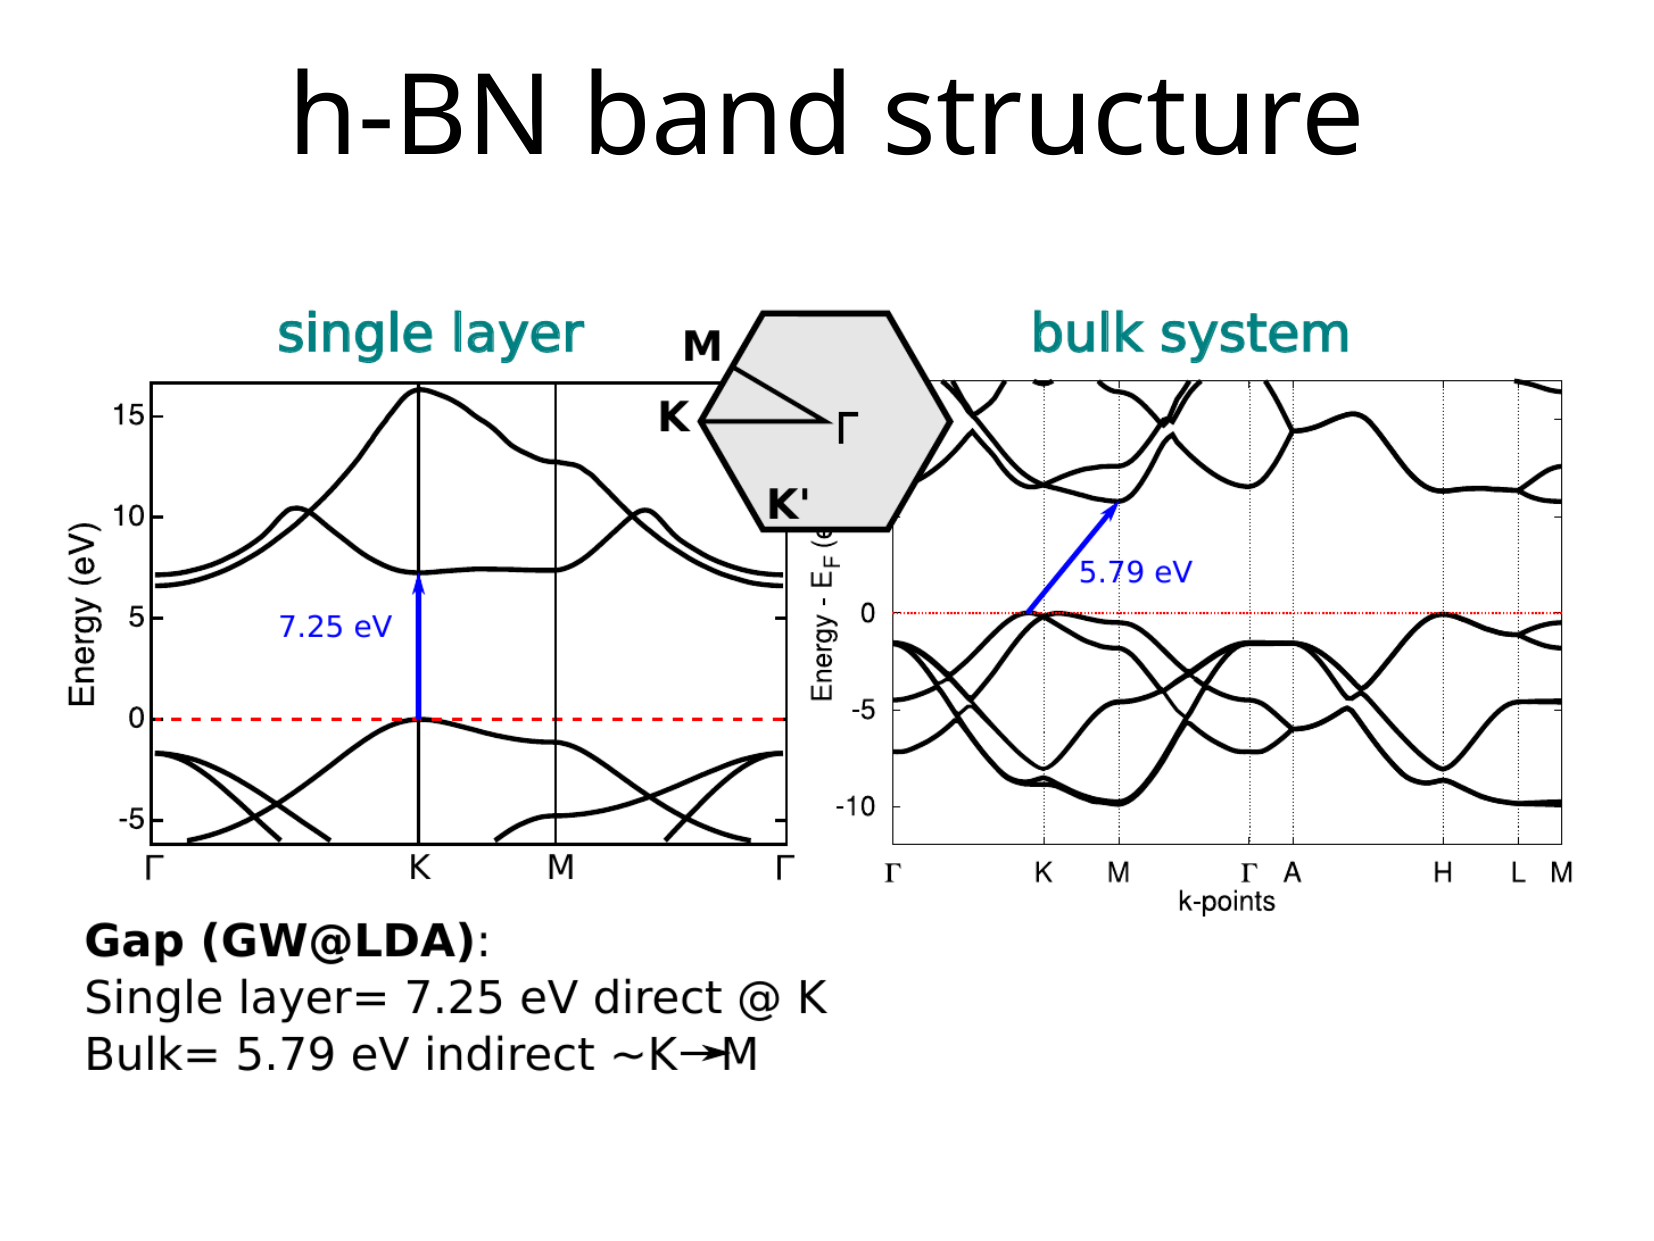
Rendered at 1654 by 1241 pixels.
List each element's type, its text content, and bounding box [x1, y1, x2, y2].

picture [4, 287, 1651, 1171]
title h-BN band structure [82, 37, 1571, 184]
